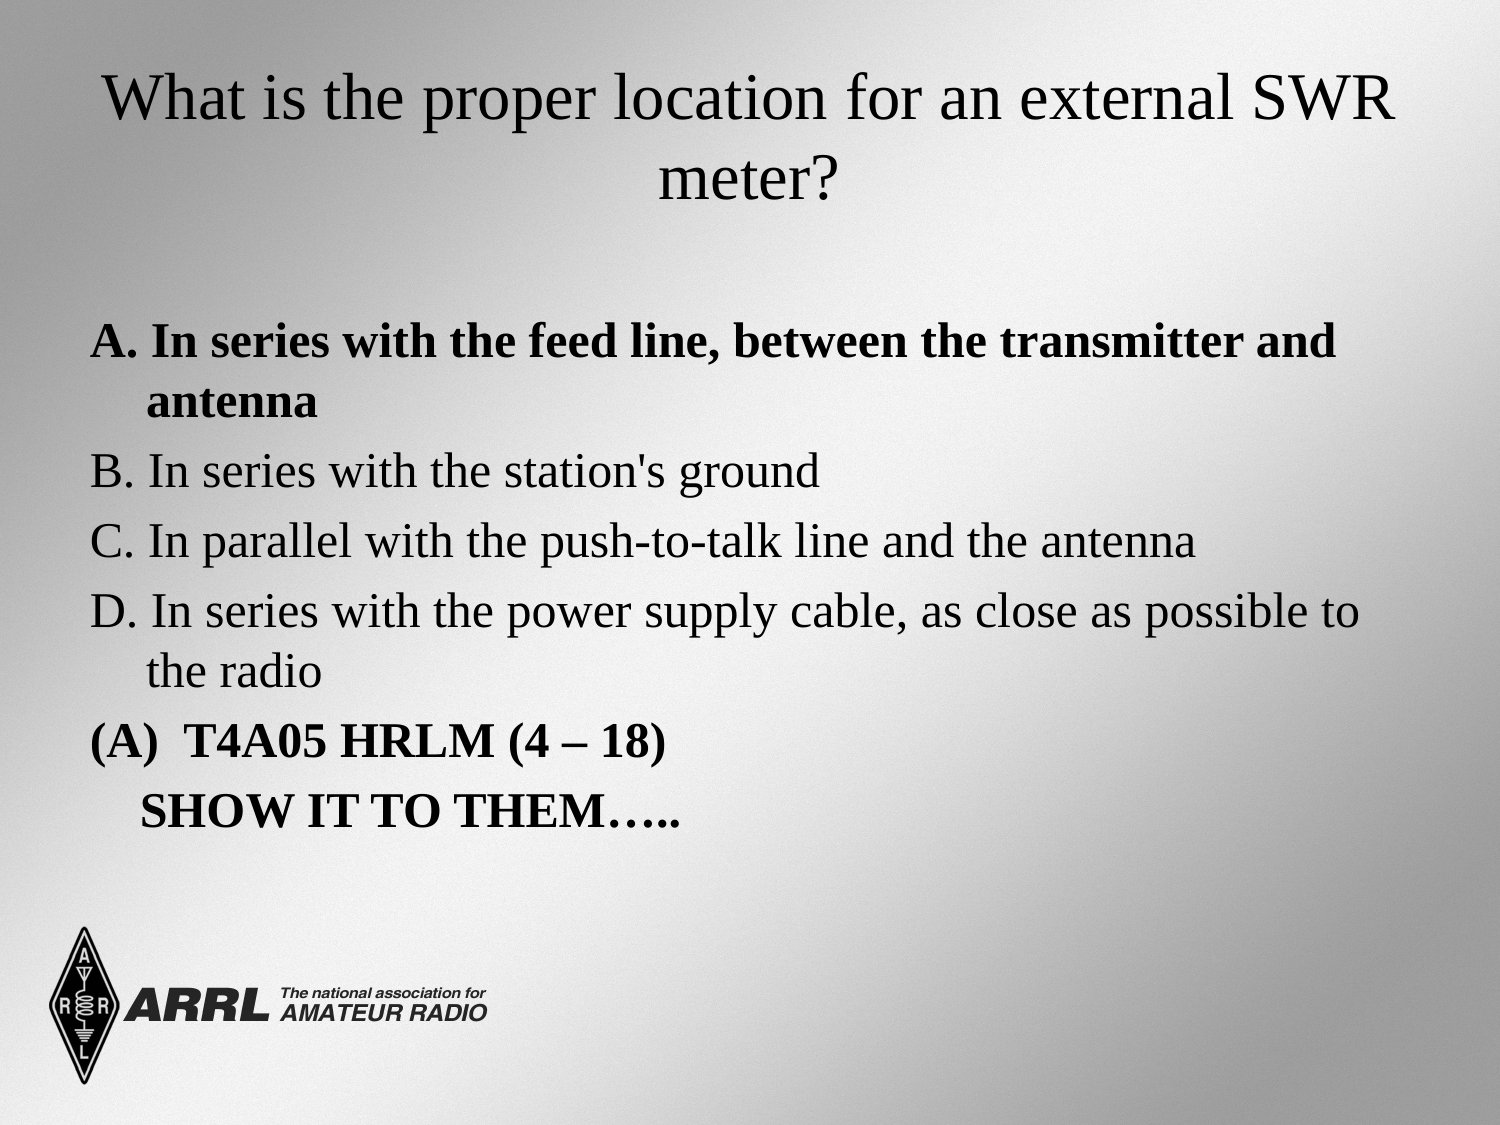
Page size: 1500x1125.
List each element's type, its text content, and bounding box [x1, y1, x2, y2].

list A. In series with the feed line, between the transmitter and antenna B. In series with the station's ground C. In parallel with the push-to-talk line and the antenna D. In series with the power supply cable, as close as possible to the radio (A) T4A05 HRLM (4 – 18) SHOW IT TO THEM….. [75, 299, 1425, 1005]
title What is the proper location for an external SWR meter? [75, 45, 1425, 233]
picture [0, 0, 1500, 1125]
